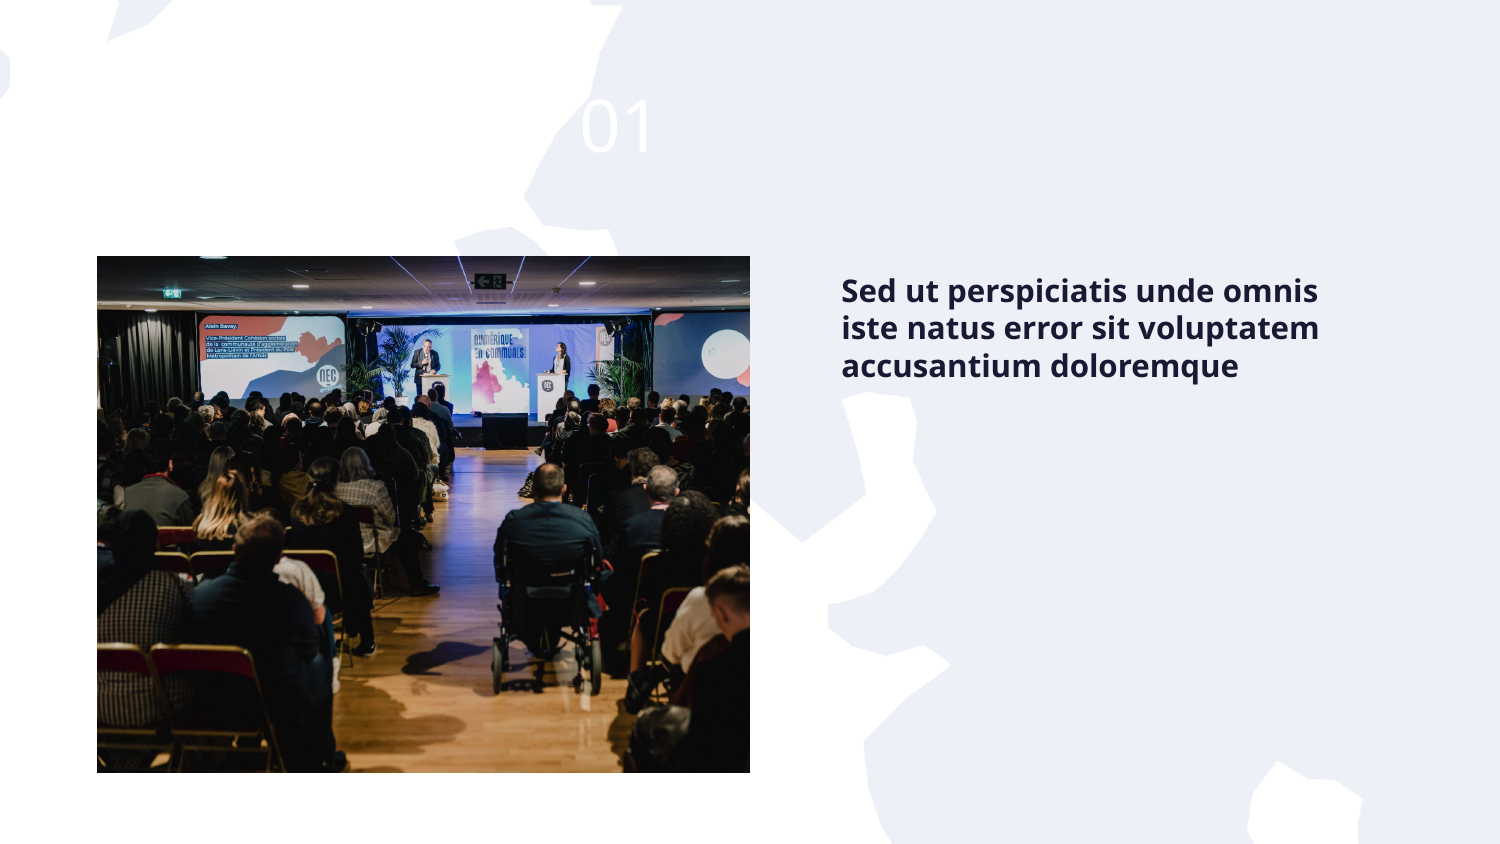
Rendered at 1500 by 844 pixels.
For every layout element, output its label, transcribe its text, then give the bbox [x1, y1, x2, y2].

picture [0, 0, 1500, 844]
text_box Sed ut perspiciatis unde omnis iste natus error sit voluptatem accusantium doloremque [796, 264, 1364, 412]
text_box SLIDE PHOTO 01 [87, 71, 1370, 264]
